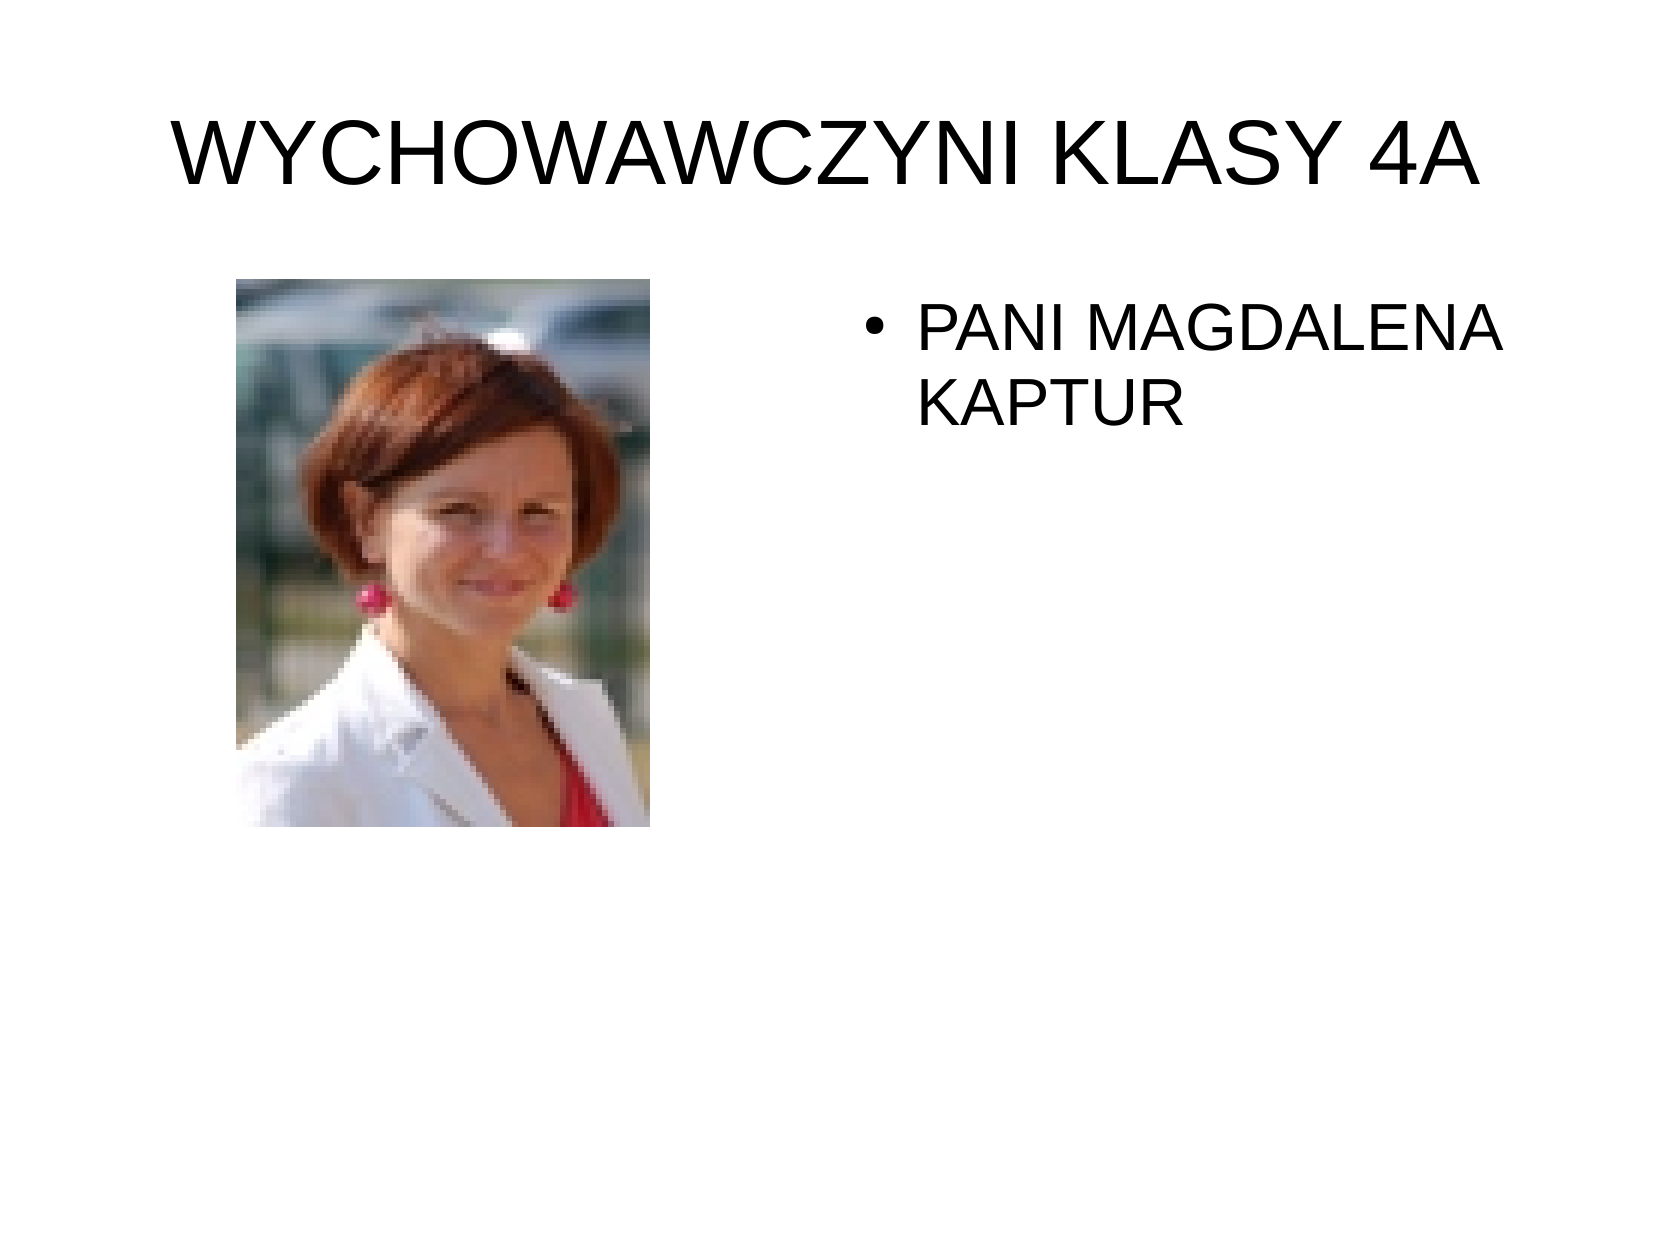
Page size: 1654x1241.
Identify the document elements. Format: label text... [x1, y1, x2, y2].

picture [236, 279, 650, 827]
list PANI MAGDALENA KAPTUR [845, 290, 1572, 1109]
title WYCHOWAWCZYNI KLASY 4A [82, 49, 1571, 257]
